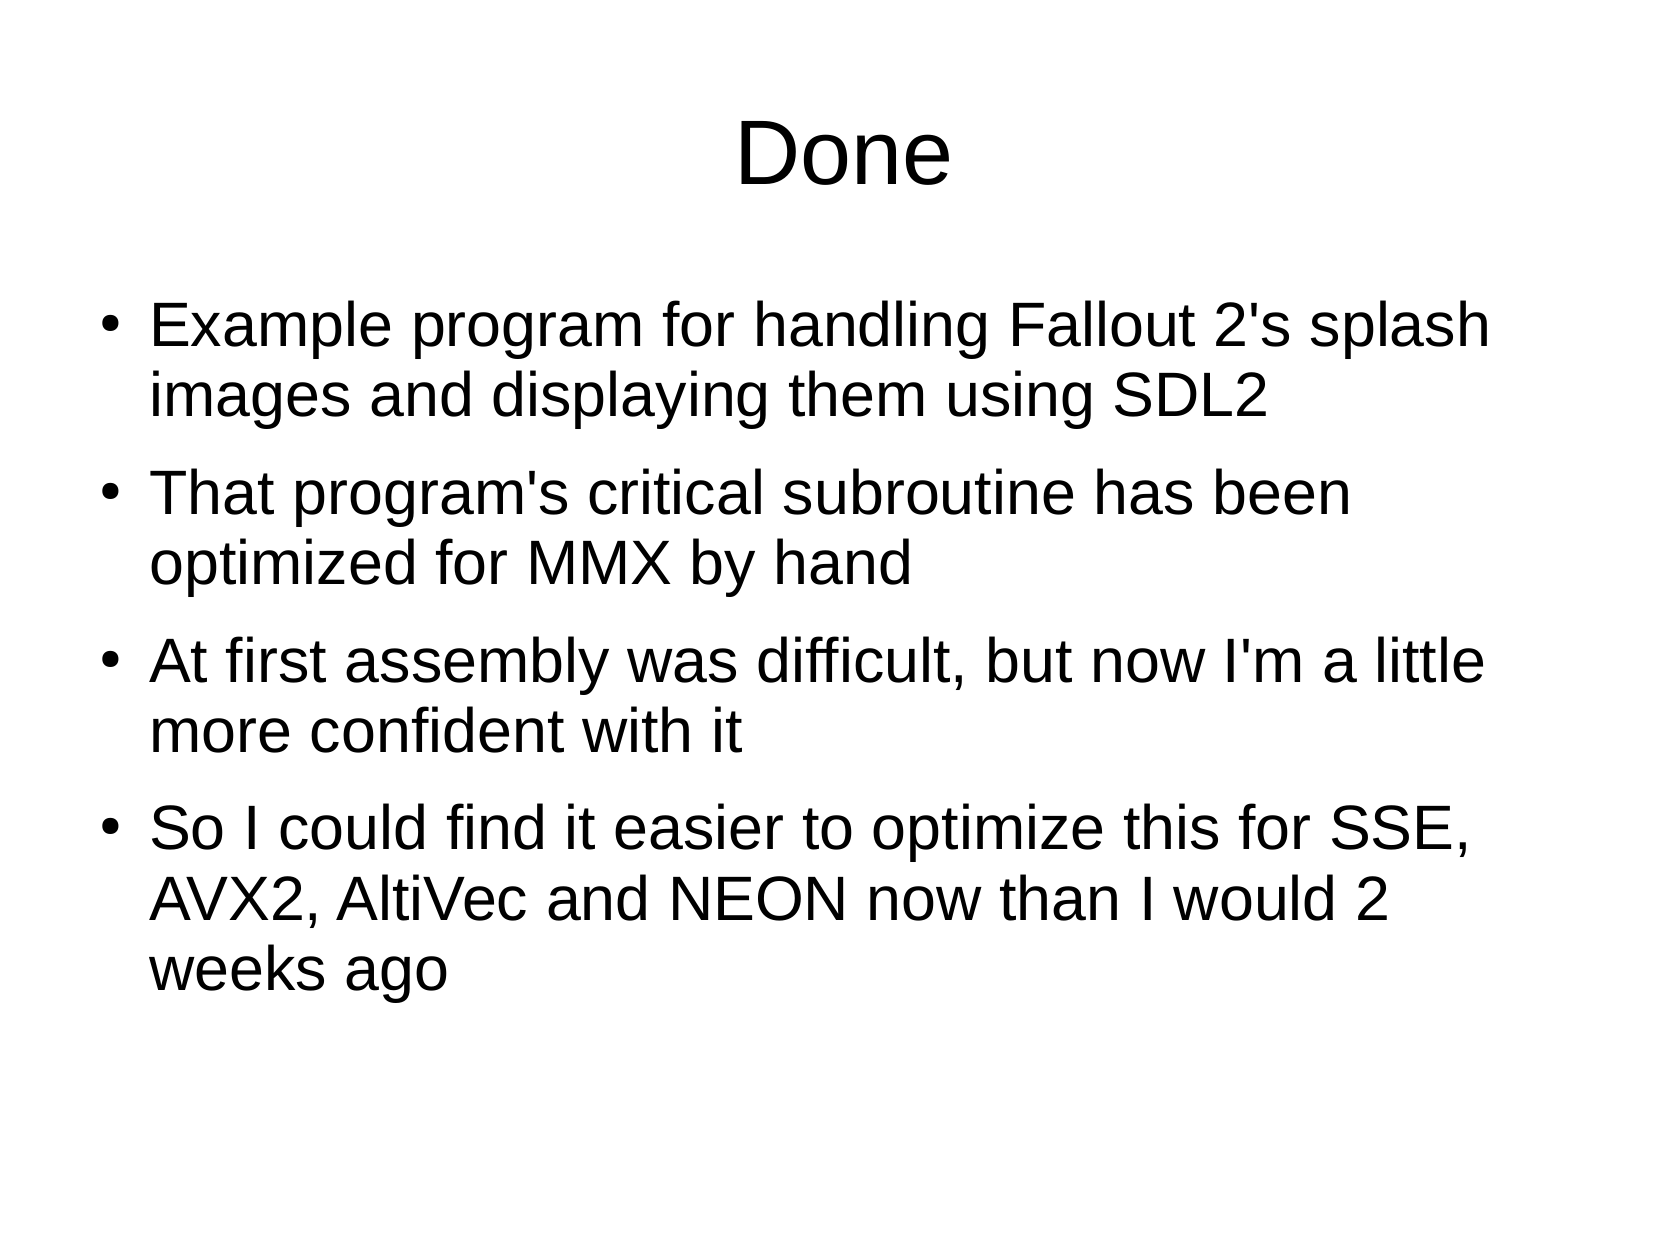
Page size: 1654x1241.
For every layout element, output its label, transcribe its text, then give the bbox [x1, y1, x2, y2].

title Done [82, 49, 1571, 257]
list Example program for handling Fallout 2's splash images and displaying them using SDL2 That program's critical subroutine has been optimized for MMX by hand At first assembly was difficult, but now I'm a little more confident with it So I could find it easier to optimize this for SSE, AVX2, AltiVec and NEON now than I would 2 weeks ago [82, 290, 1571, 1010]
